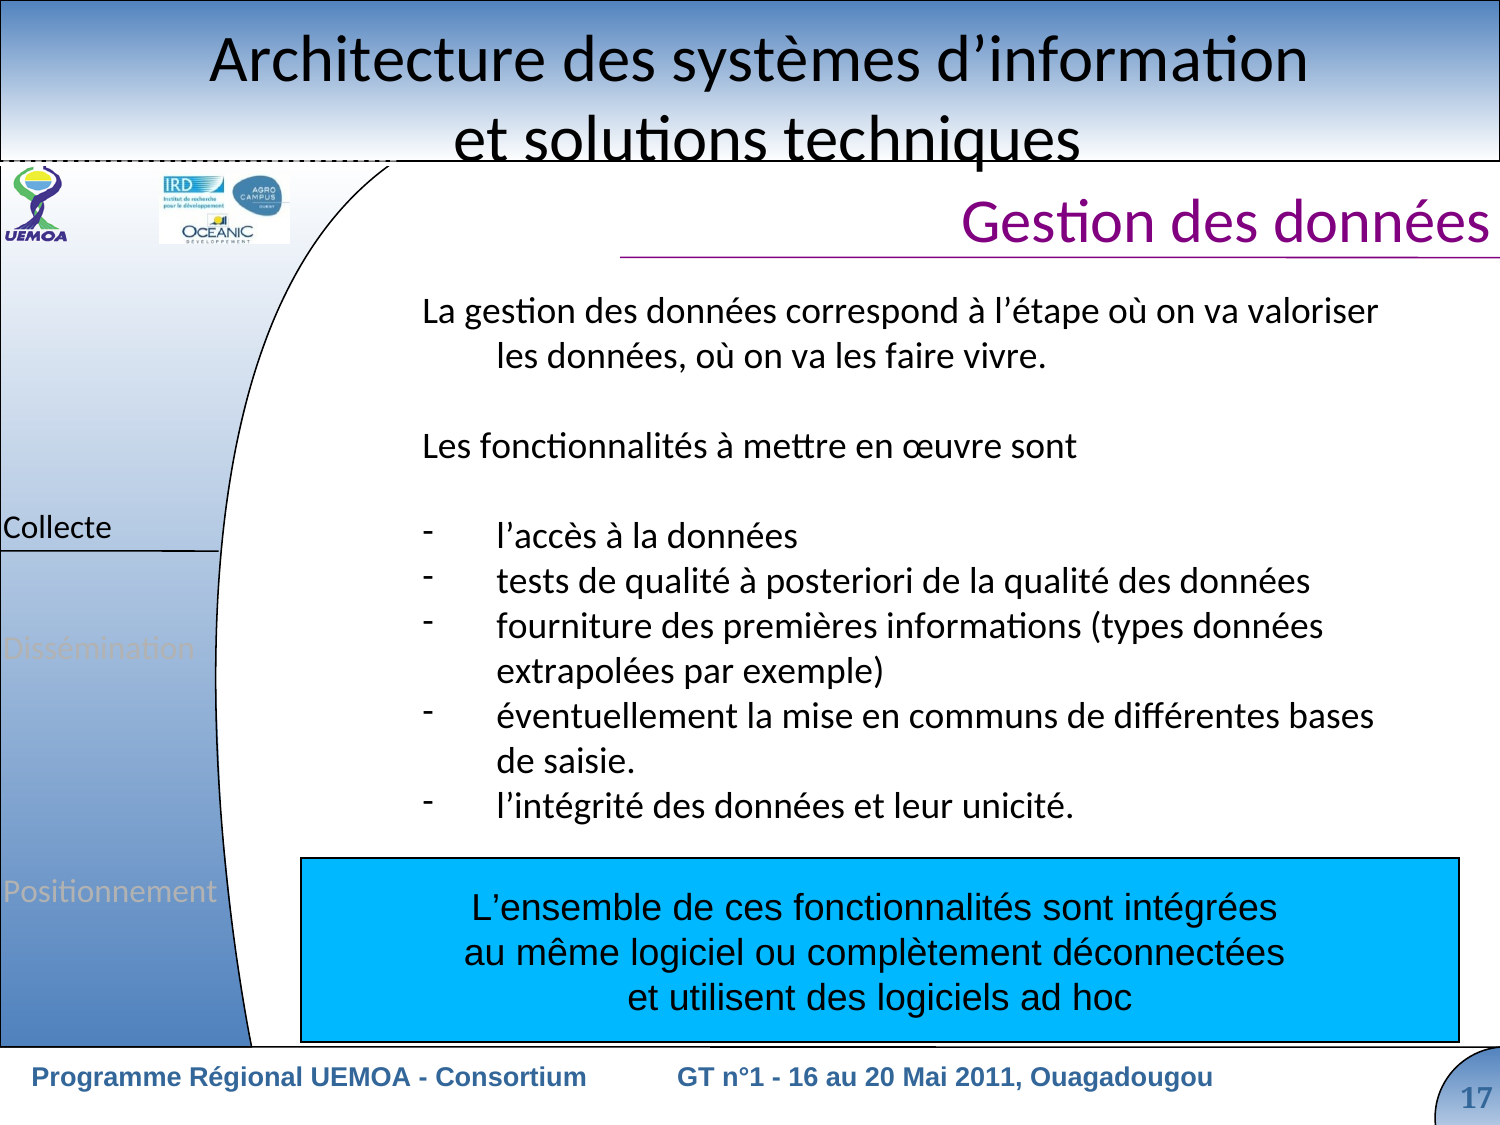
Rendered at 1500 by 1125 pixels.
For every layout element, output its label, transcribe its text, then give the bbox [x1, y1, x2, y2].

picture [159, 173, 265, 244]
picture [0, 166, 73, 244]
text_box Collecte Dissémination Positionnement [0, 497, 314, 1039]
text_box La gestion des données correspond à l’étape où on va valoriser les données, où on va les faire vivre. Les fonctionnalités à mettre en œuvre sont l’accès à la données tests de qualité à posteriori de la qualité des données fourniture des premières informations (types données extrapolées par exemple) éventuellement la mise en communs de différentes bases de saisie. l’intégrité des données et leur unicité. [407, 278, 1412, 857]
text_box L’ensemble de ces fonctionnalités sont intégrées au même logiciel ou complètement déconnectées et utilisent des logiciels ad hoc [301, 857, 1459, 1043]
text_box Architecture des systèmes d’information et solutions techniques [53, 7, 1483, 169]
text_box Gestion des données [265, 172, 1500, 264]
